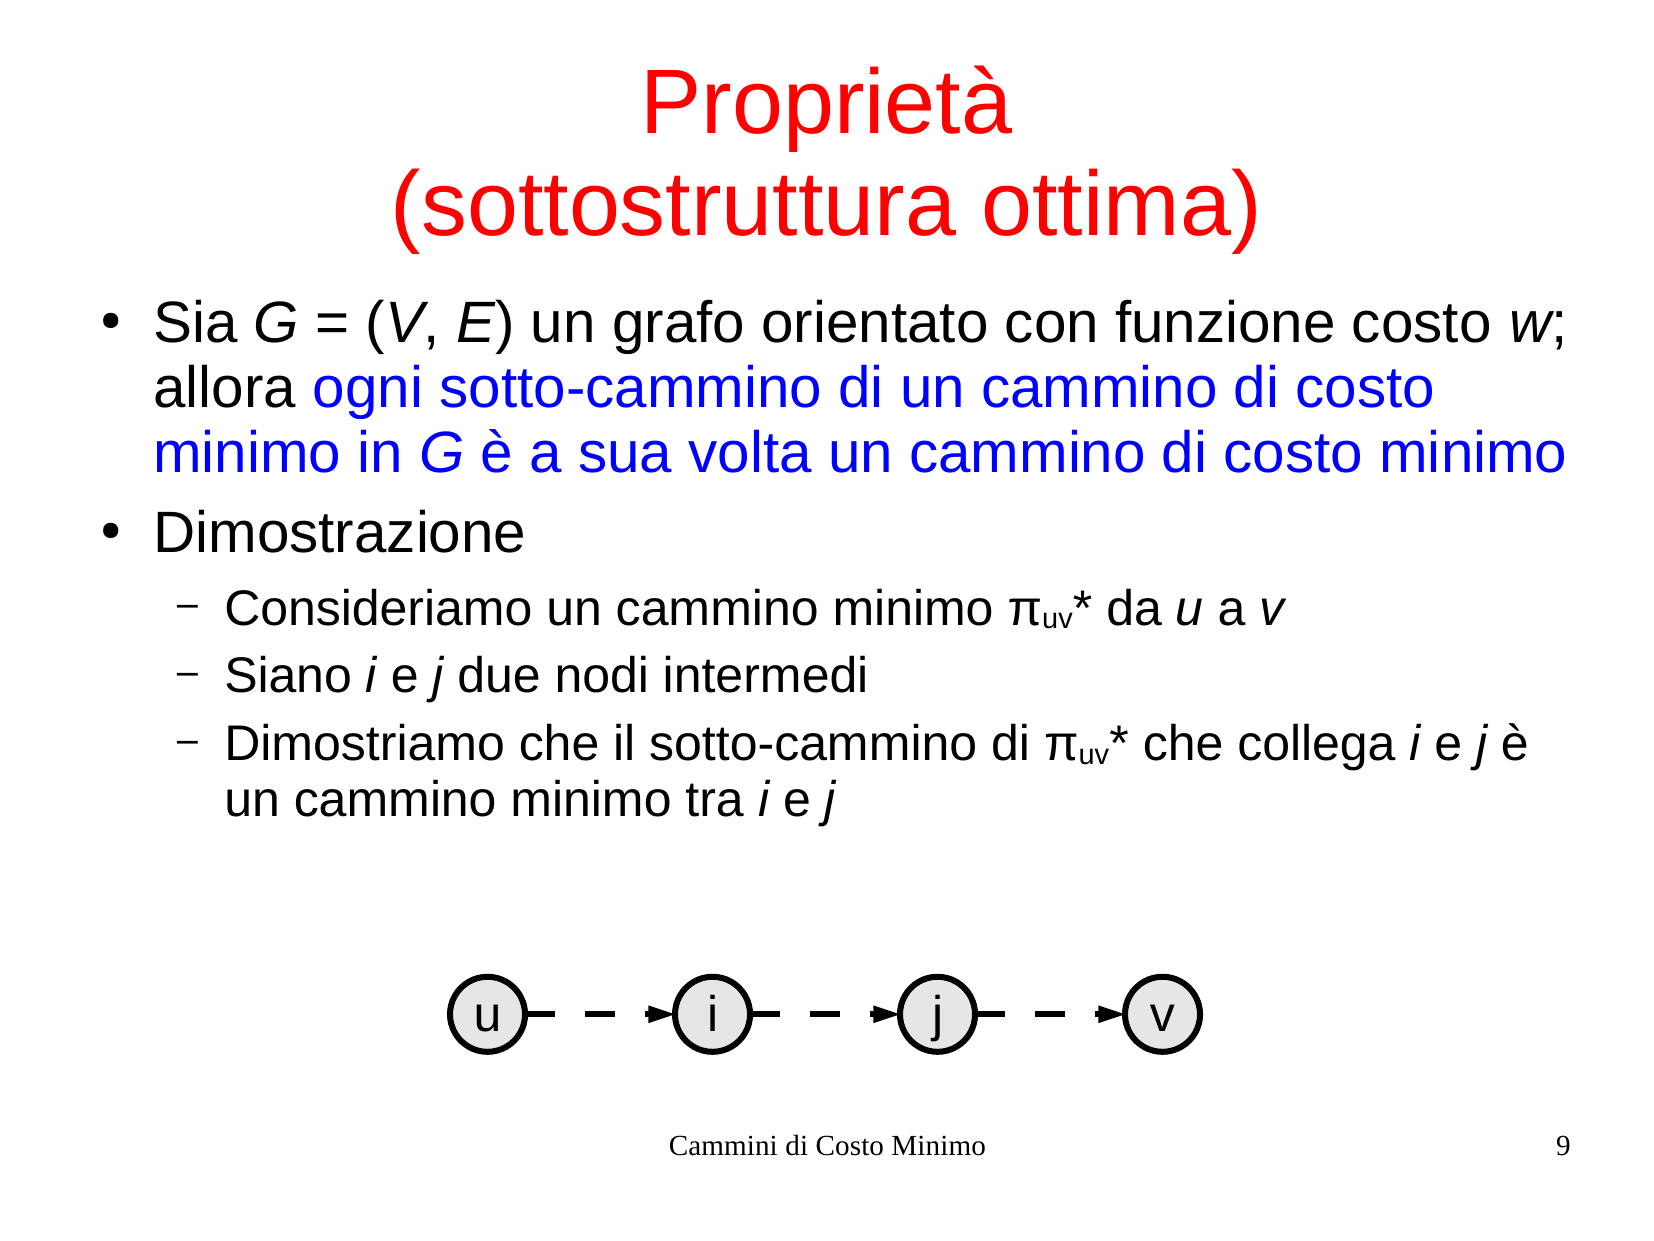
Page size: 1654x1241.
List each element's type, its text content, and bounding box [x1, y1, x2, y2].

text_box i [675, 976, 750, 1052]
text_box j [900, 976, 975, 1052]
title Proprietà (sottostruttura ottima) [82, 49, 1571, 257]
text_box u [450, 976, 525, 1052]
list Sia G = (V, E) un grafo orientato con funzione costo w; allora ogni sotto-cammino di un cammino di costo minimo in G è a sua volta un cammino di costo minimo Dimostrazione Consideriamo un cammino minimo πuv* da u a v Siano i e j due nodi intermedi Dimostriamo che il sotto-cammino di πuv* che collega i e j è un cammino minimo tra i e j [82, 290, 1571, 1109]
text_box v [1125, 976, 1201, 1052]
